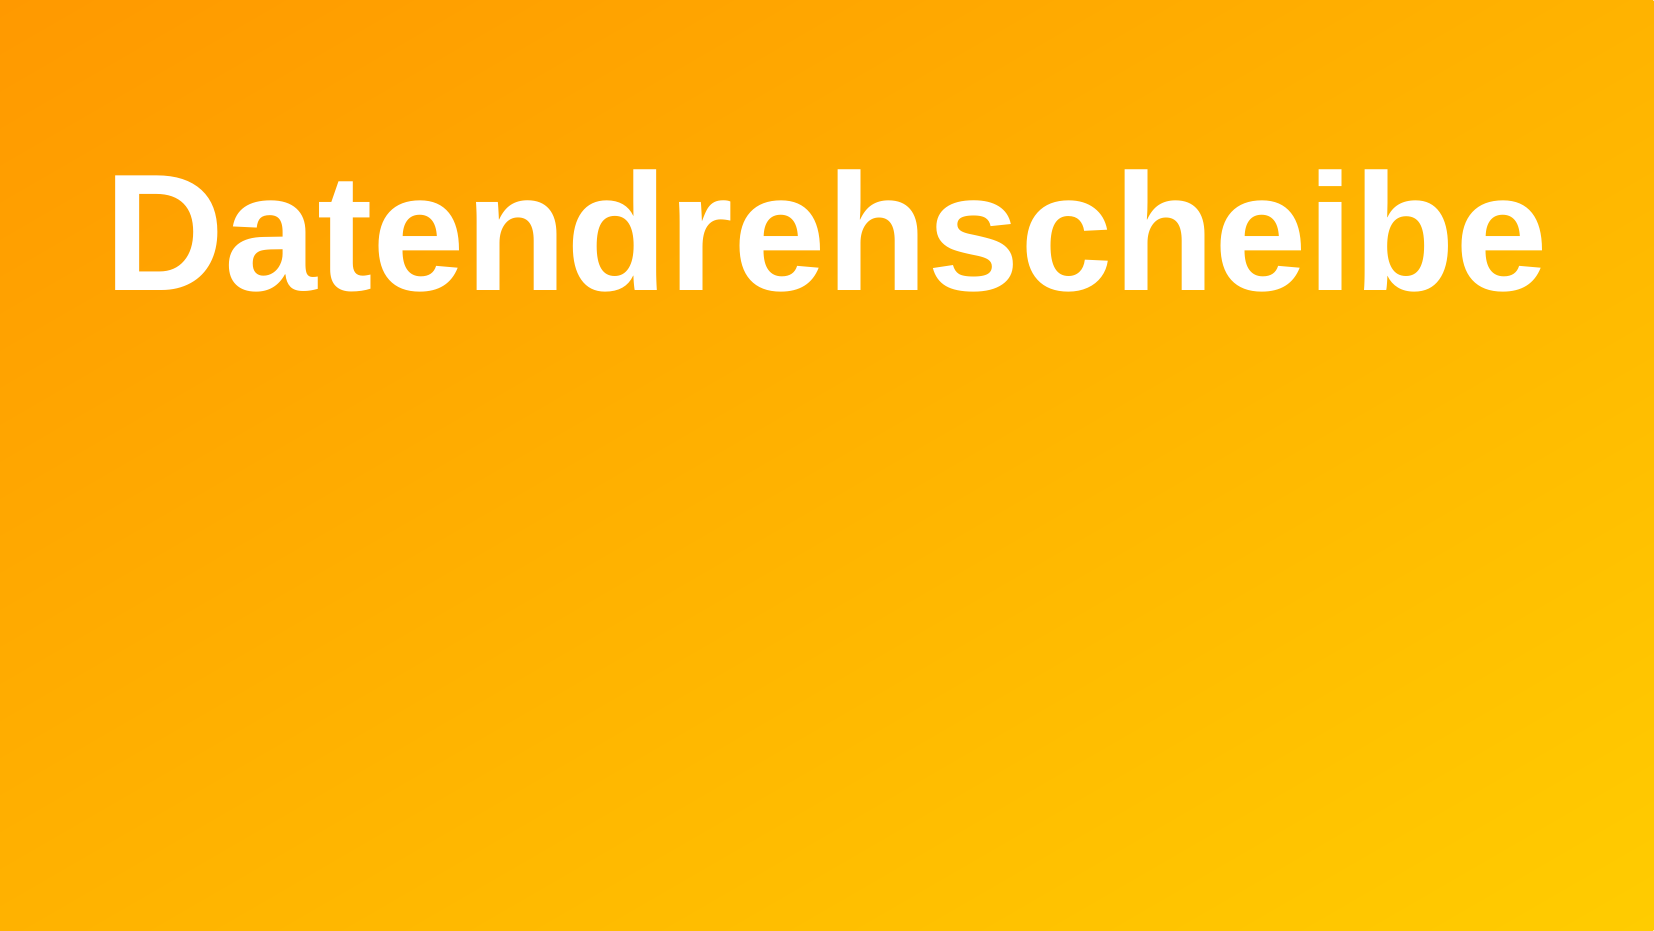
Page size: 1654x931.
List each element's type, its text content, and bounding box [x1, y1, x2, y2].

title Datendrehscheibe [82, 139, 1571, 326]
